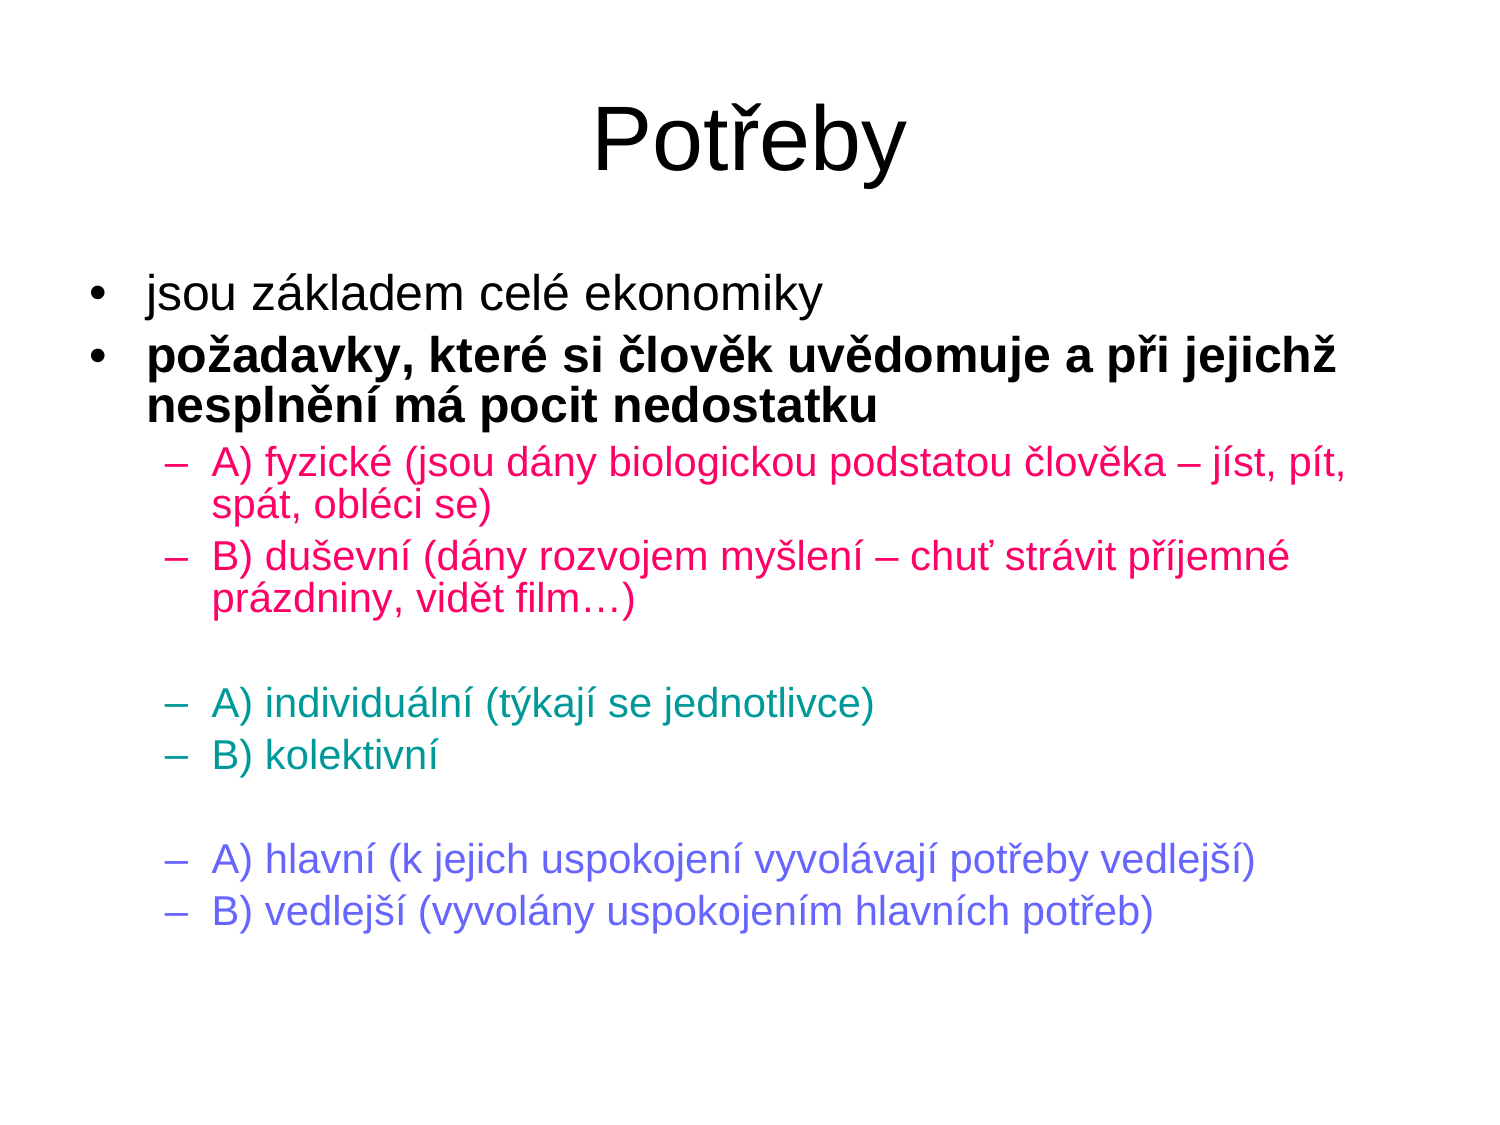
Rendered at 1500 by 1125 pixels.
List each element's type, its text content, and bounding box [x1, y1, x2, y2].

list jsou základem celé ekonomiky požadavky, které si člověk uvědomuje a při jejichž nesplnění má pocit nedostatku A) fyzické (jsou dány biologickou podstatou člověka – jíst, pít, spát, obléci se) B) duševní (dány rozvojem myšlení – chuť strávit příjemné prázdniny, vidět film…) A) individuální (týkají se jednotlivce) B) kolektivní A) hlavní (k jejich uspokojení vyvolávají potřeby vedlejší) B) vedlejší (vyvolány uspokojením hlavních potřeb) [75, 262, 1426, 1006]
title Potřeby [75, 45, 1426, 233]
